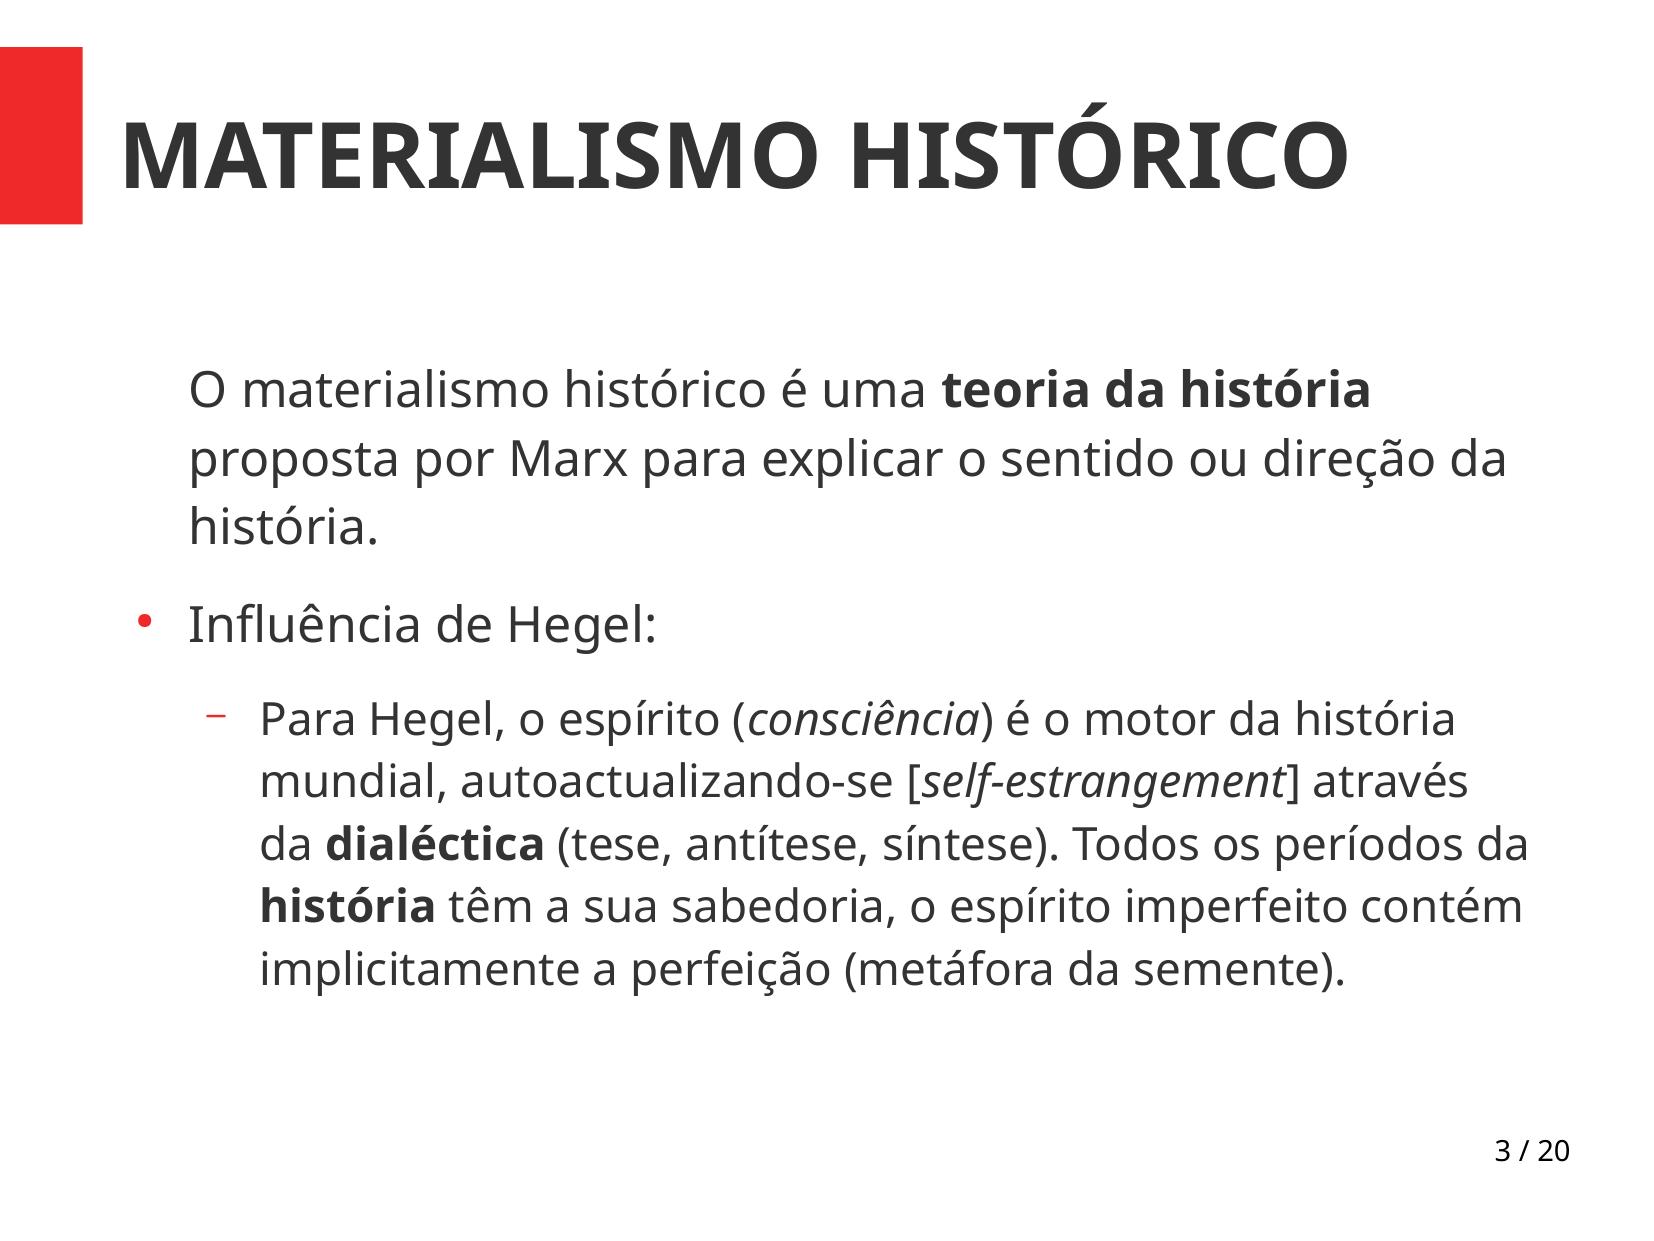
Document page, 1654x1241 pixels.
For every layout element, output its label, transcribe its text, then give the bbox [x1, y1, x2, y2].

list O materialismo histórico é uma teoria da história proposta por Marx para explicar o sentido ou direção da história. Influência de Hegel: Para Hegel, o espírito (consciência) é o motor da história mundial, autoactualizando-se [self-estrangement] através da dialéctica (tese, antítese, síntese). Todos os períodos da história têm a sua sabedoria, o espírito imperfeito contém implicitamente a perfeição (metáfora da semente). [118, 354, 1536, 1074]
title MATERIALISMO HISTÓRICO [118, 45, 1571, 260]
